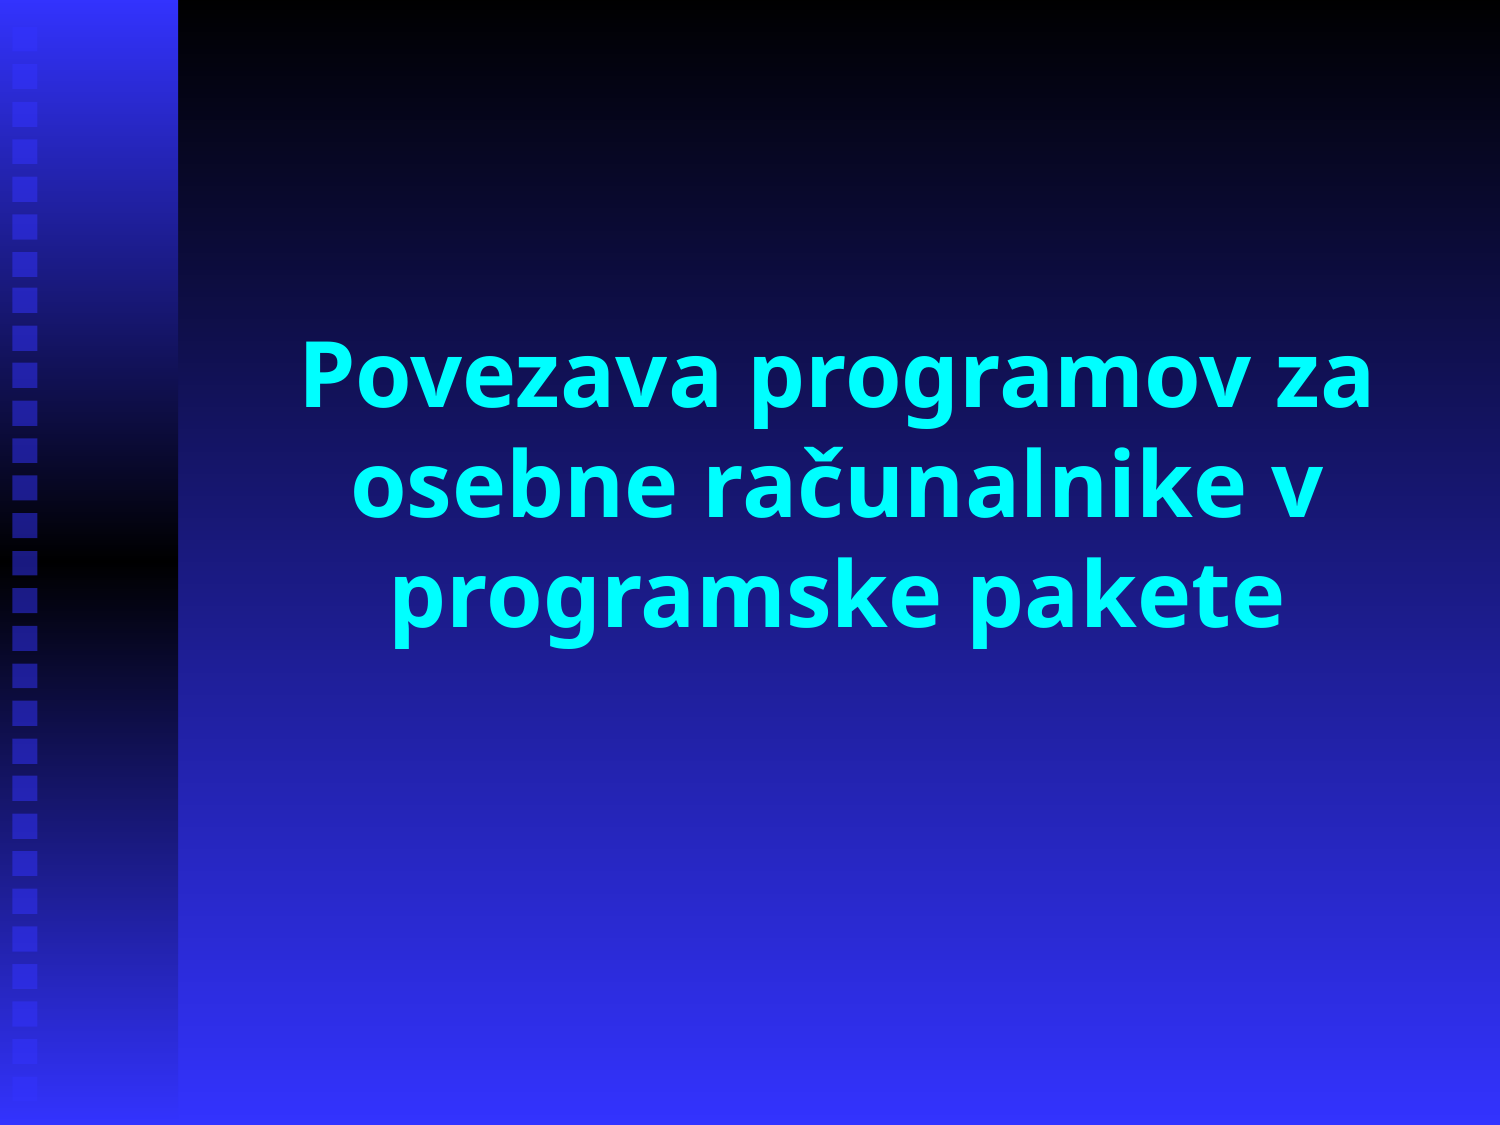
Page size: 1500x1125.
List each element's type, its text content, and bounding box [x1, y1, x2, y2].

title Povezava programov za osebne računalnike v programske pakete [174, 262, 1500, 701]
